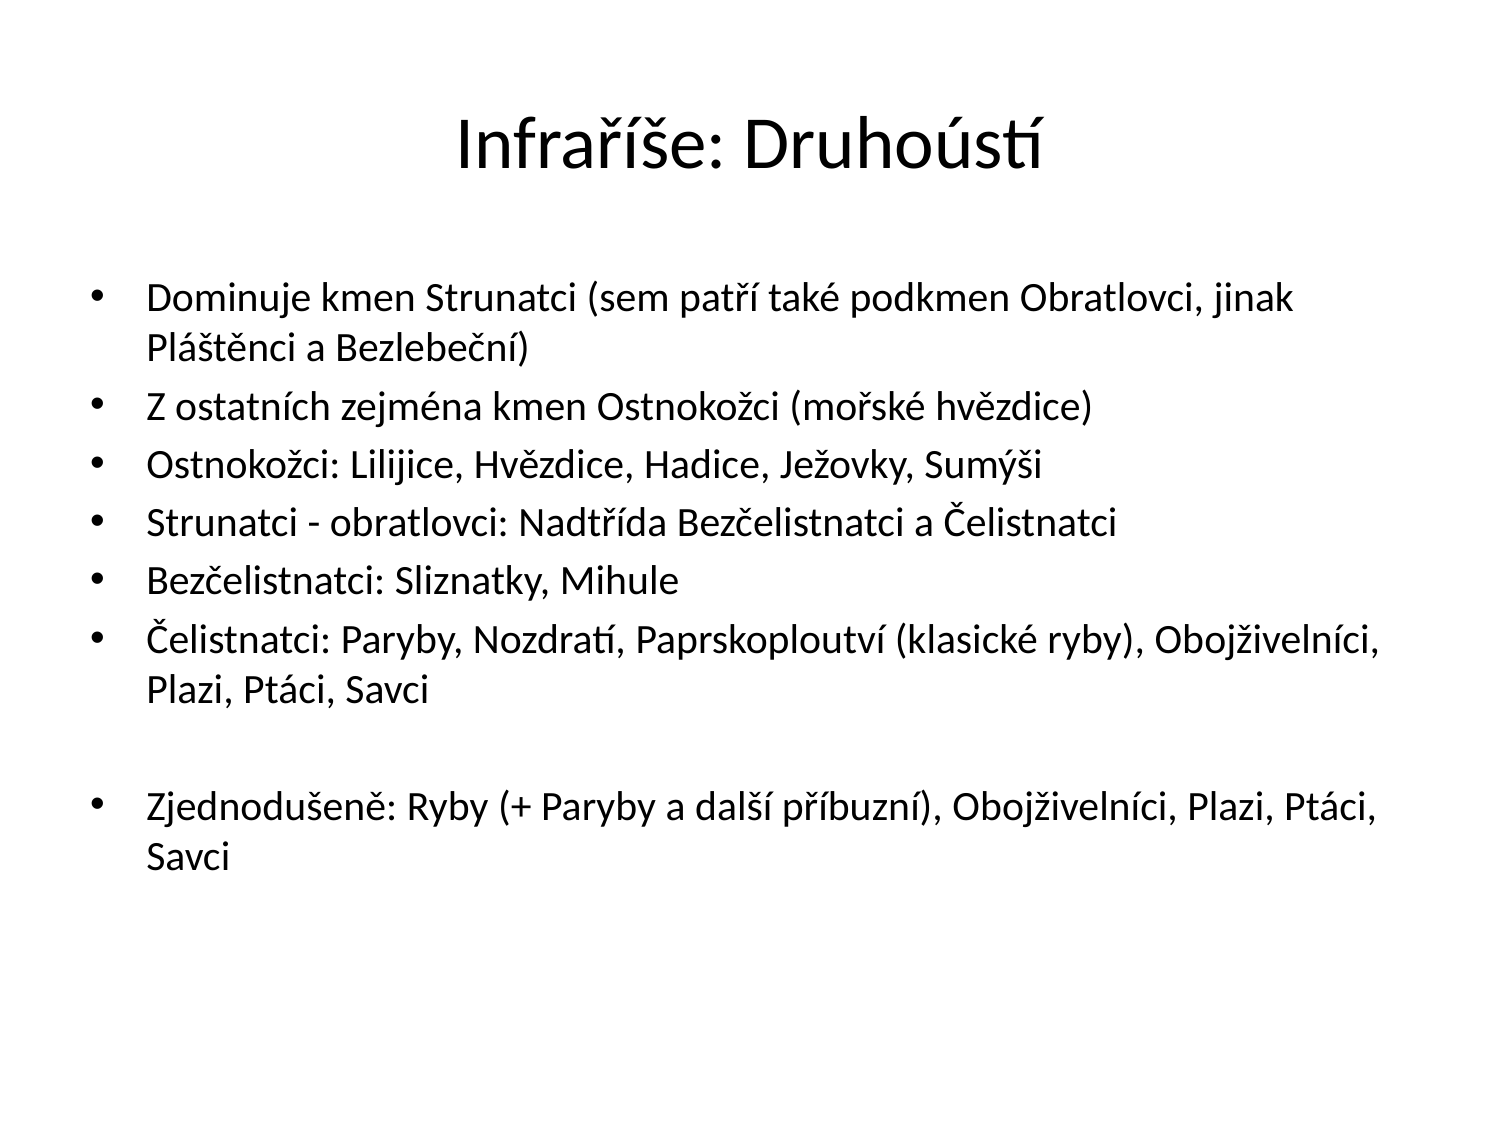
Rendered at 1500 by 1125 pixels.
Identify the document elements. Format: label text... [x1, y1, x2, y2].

list Dominuje kmen Strunatci (sem patří také podkmen Obratlovci, jinak Pláštěnci a Bezlebeční) Z ostatních zejména kmen Ostnokožci (mořské hvězdice) Ostnokožci: Lilijice, Hvězdice, Hadice, Ježovky, Sumýši Strunatci - obratlovci: Nadtřída Bezčelistnatci a Čelistnatci Bezčelistnatci: Sliznatky, Mihule Čelistnatci: Paryby, Nozdratí, Paprskoploutví (klasické ryby), Obojživelníci, Plazi, Ptáci, Savci Zjednodušeně: Ryby (+ Paryby a další příbuzní), Obojživelníci, Plazi, Ptáci, Savci [75, 262, 1425, 1005]
title Infraříše: Druhoústí [75, 45, 1425, 233]
